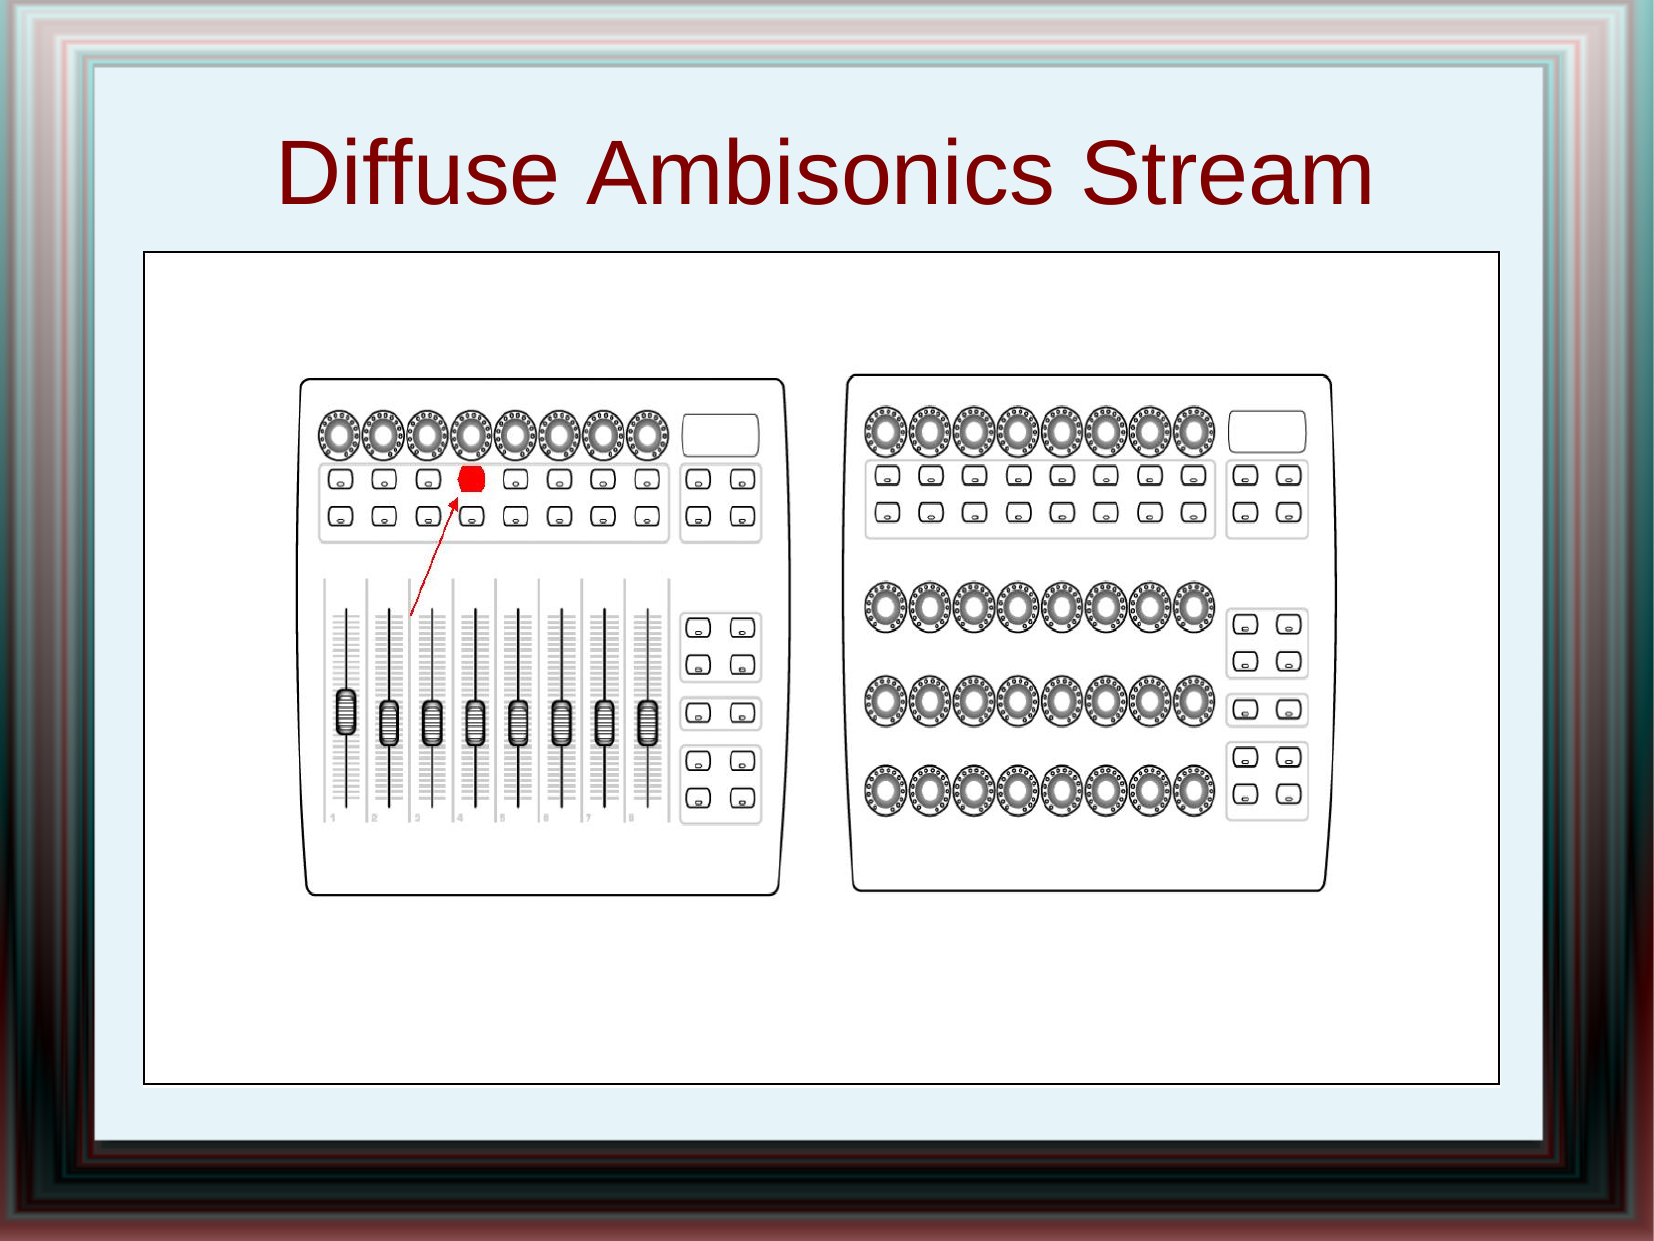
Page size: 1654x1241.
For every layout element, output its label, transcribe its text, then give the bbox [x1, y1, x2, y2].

title Diffuse Ambisonics Stream [118, 95, 1536, 250]
picture [0, 0, 1654, 1241]
